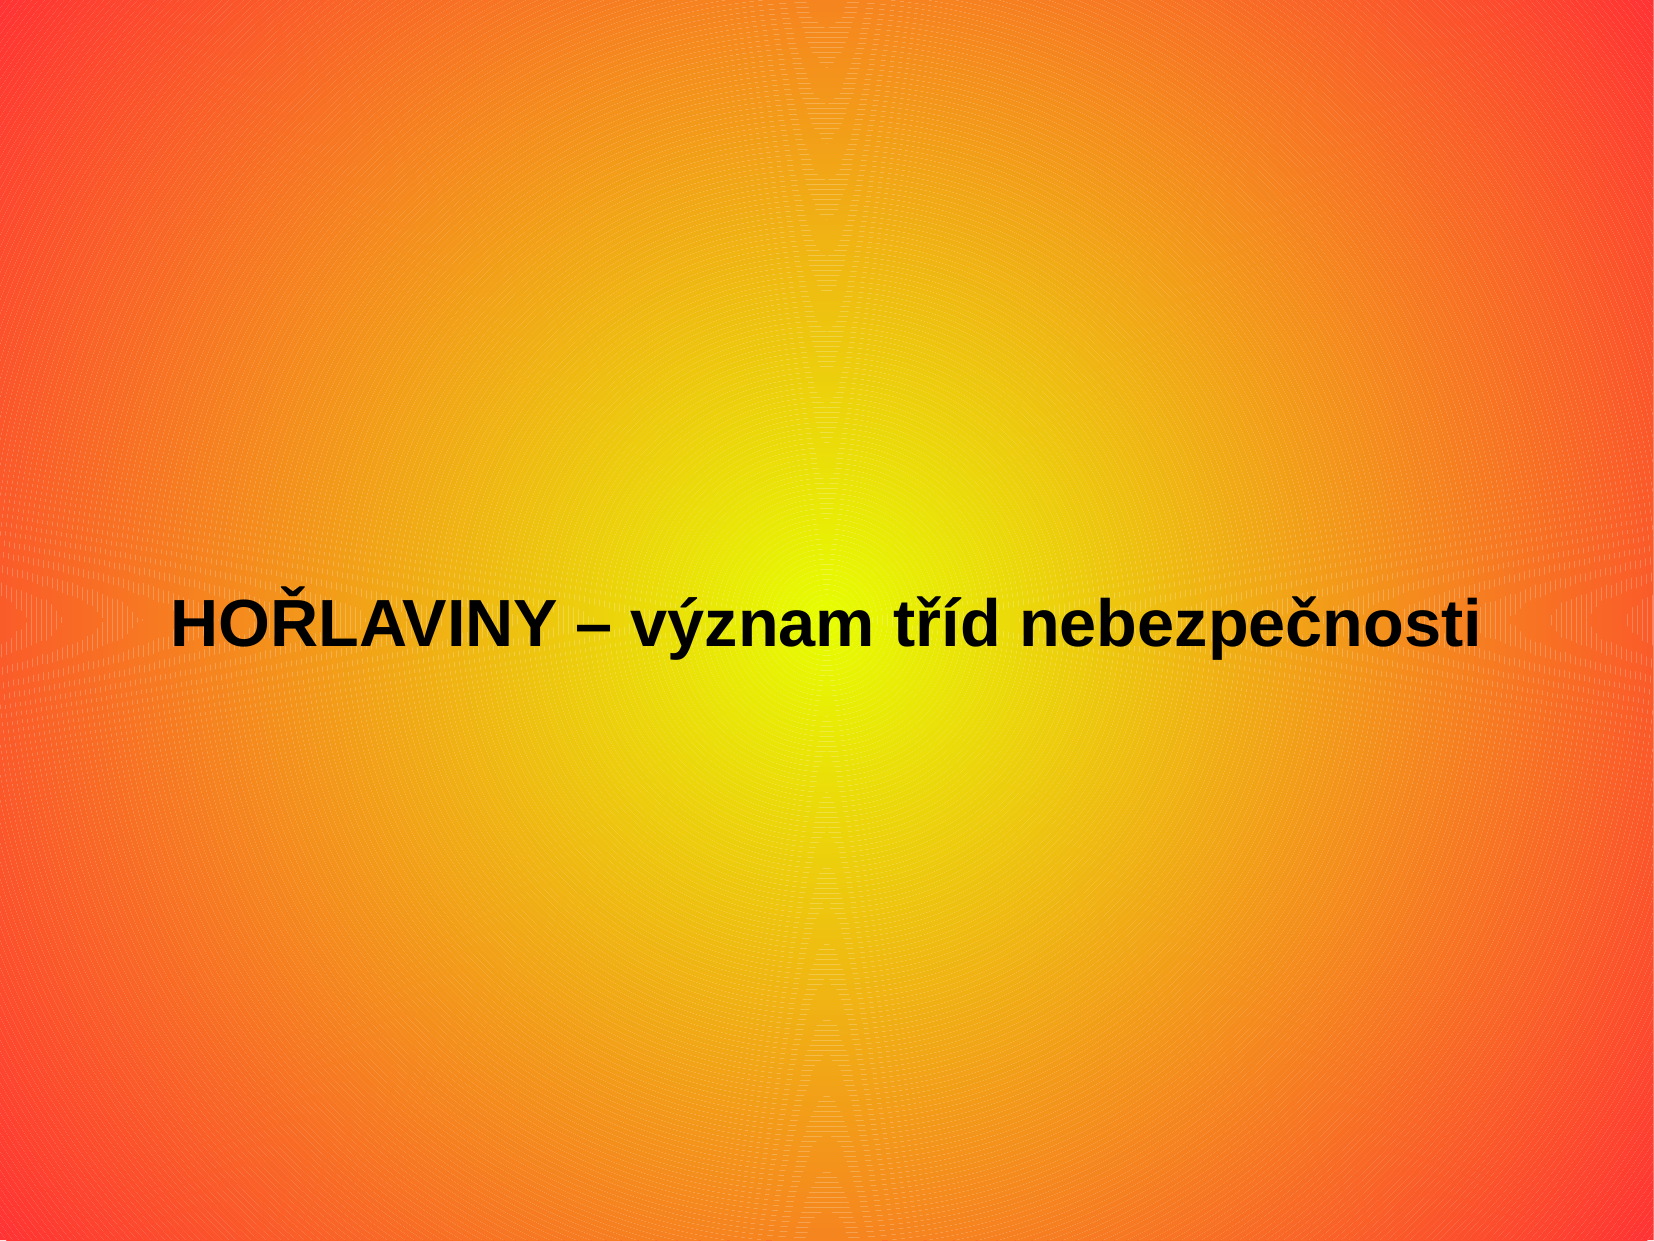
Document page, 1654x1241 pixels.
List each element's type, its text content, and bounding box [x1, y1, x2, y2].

subtitle HOŘLAVINY – význam tříd nebezpečnosti [82, 210, 1571, 1030]
